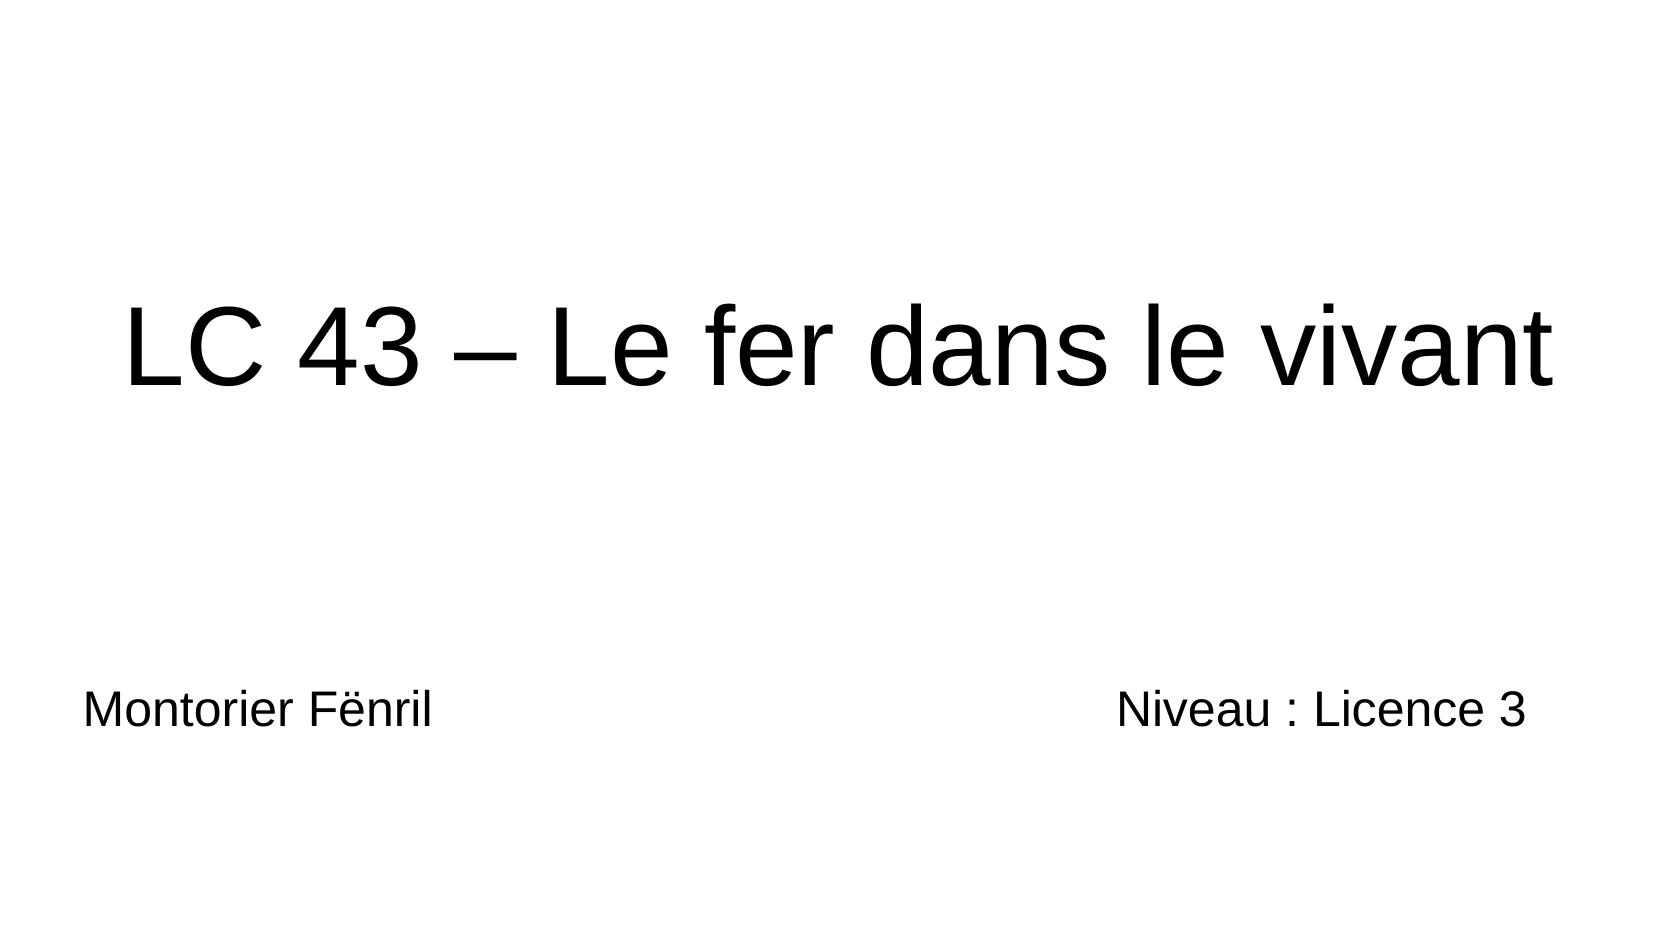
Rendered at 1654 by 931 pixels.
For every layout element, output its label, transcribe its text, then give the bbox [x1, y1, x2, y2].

title LC 43 – Le fer dans le vivant [94, 136, 1583, 557]
subtitle Montorier Fënril Niveau : Licence 3 [82, 661, 1571, 758]
